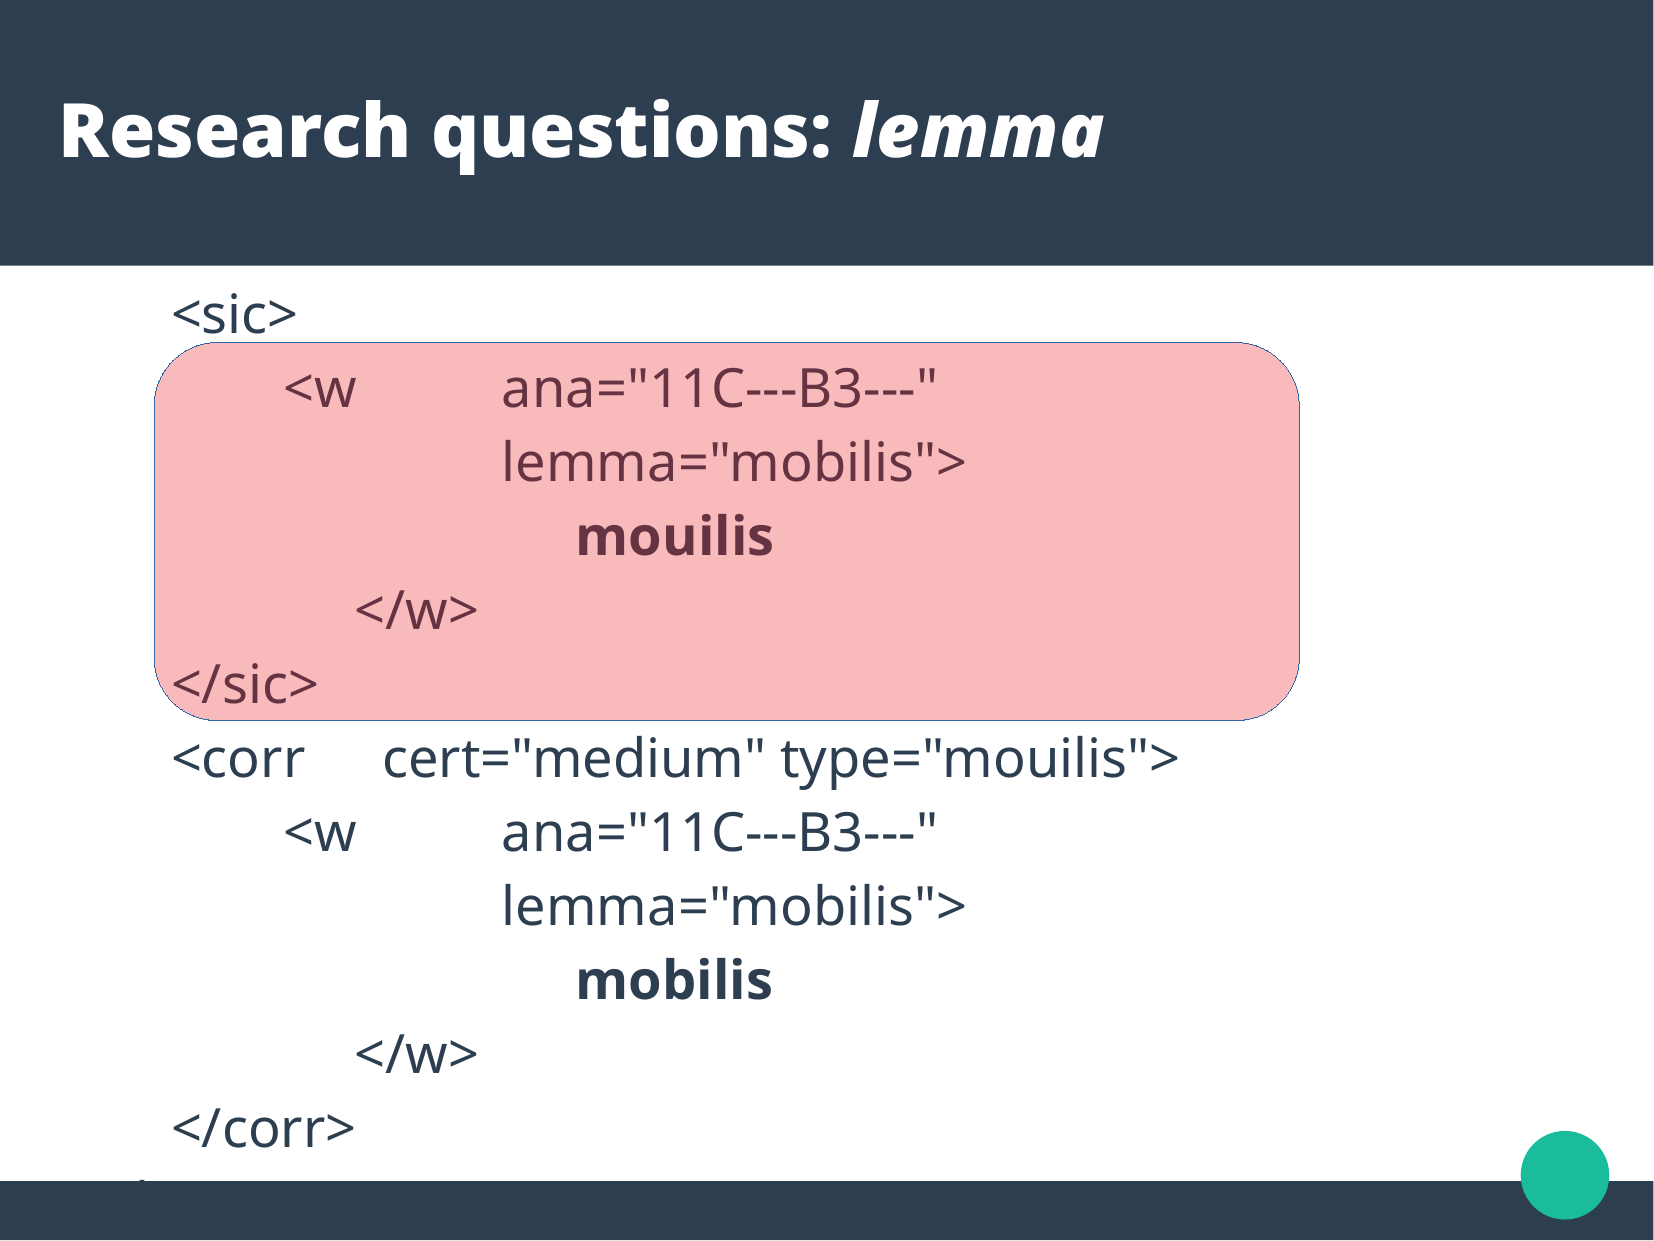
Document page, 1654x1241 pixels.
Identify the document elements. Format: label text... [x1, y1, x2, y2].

title Research questions: lemma [59, 49, 1595, 207]
subtitle <choice> <sic> <w ana="11C---B3---" lemma="mobilis"> mouilis </w> </sic> <corr cert="medium" type="mouilis"> <w ana="11C---B3---" lemma="mobilis"> mobilis </w> </corr> </choice> [59, 283, 1595, 1230]
text_box [154, 342, 1300, 721]
